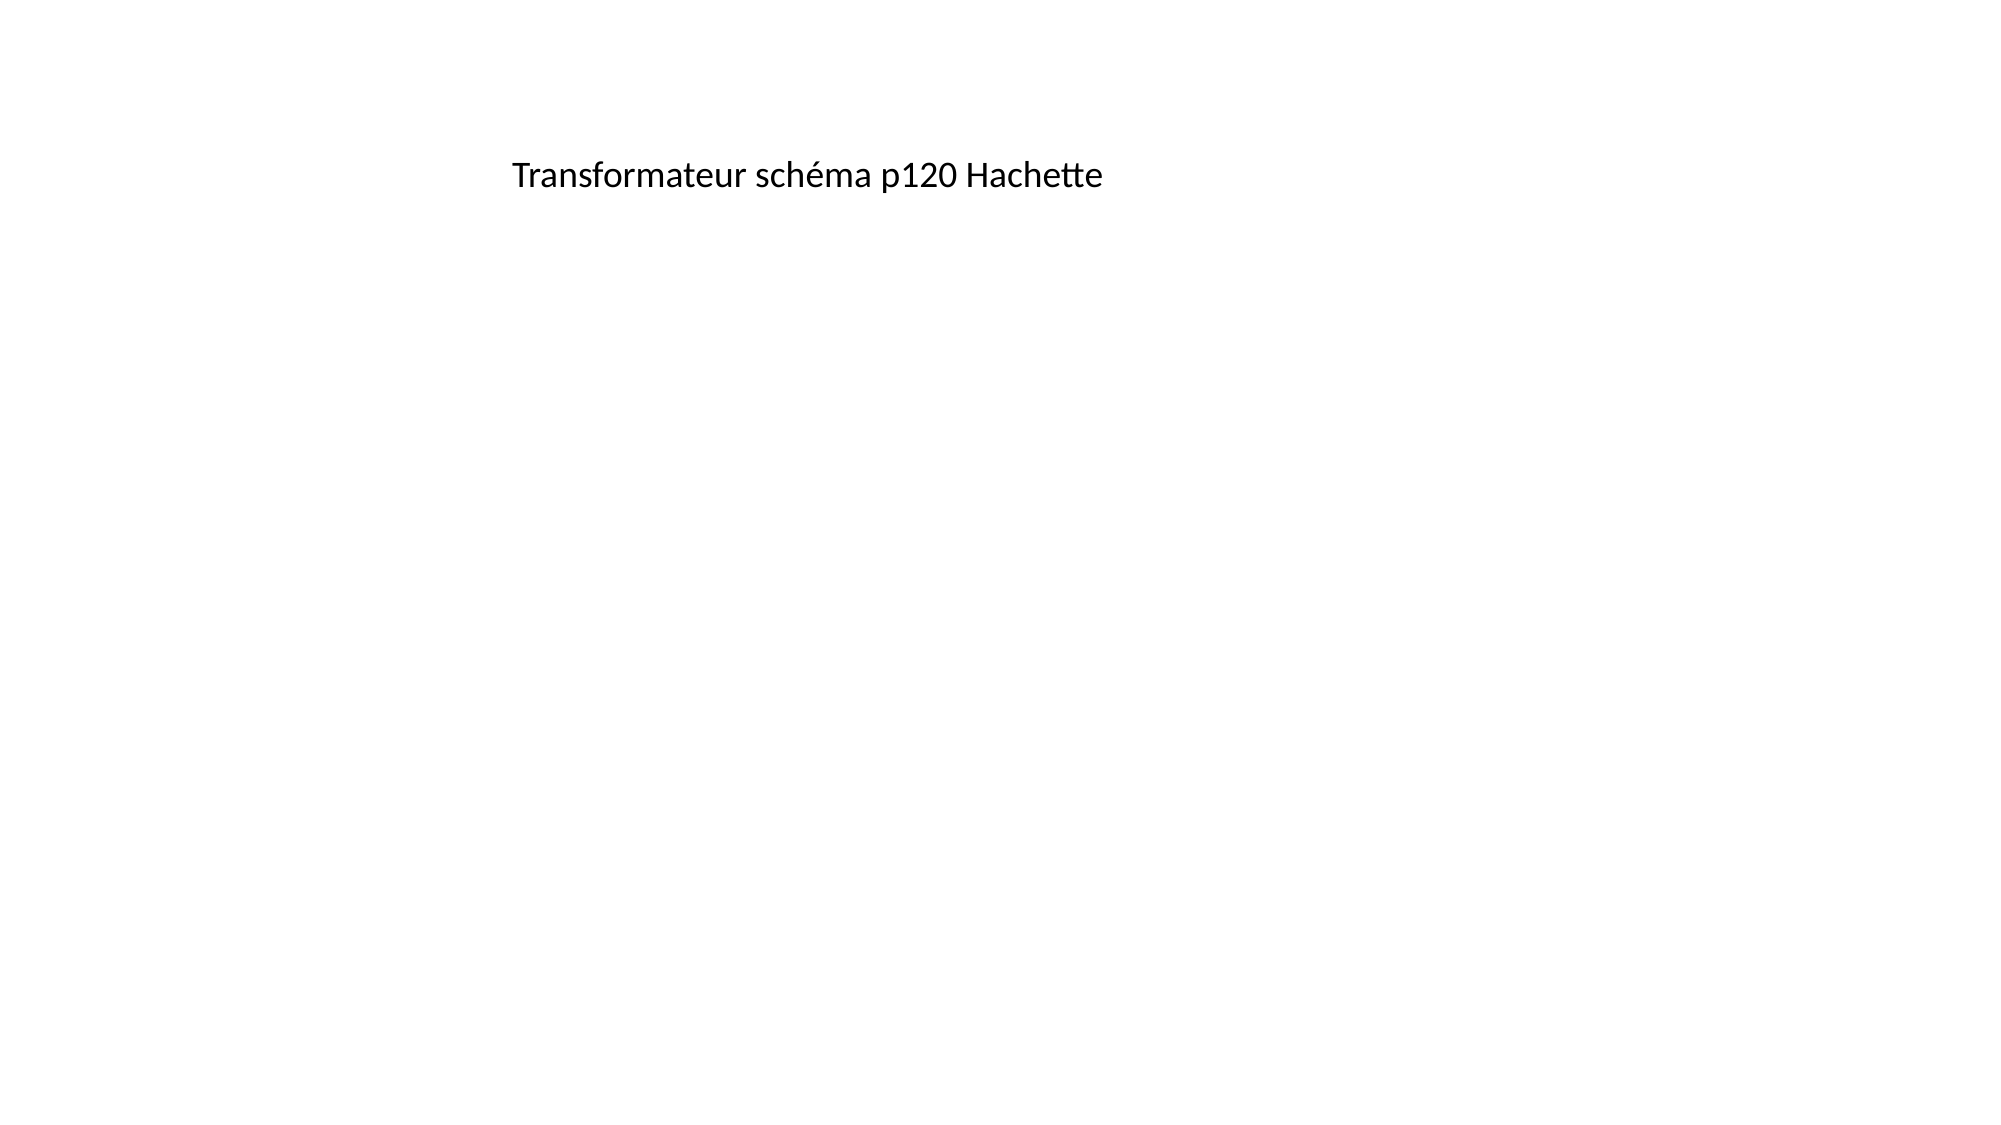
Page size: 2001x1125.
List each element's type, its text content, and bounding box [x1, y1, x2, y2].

text_box Transformateur schéma p120 Hachette [488, 142, 1617, 203]
